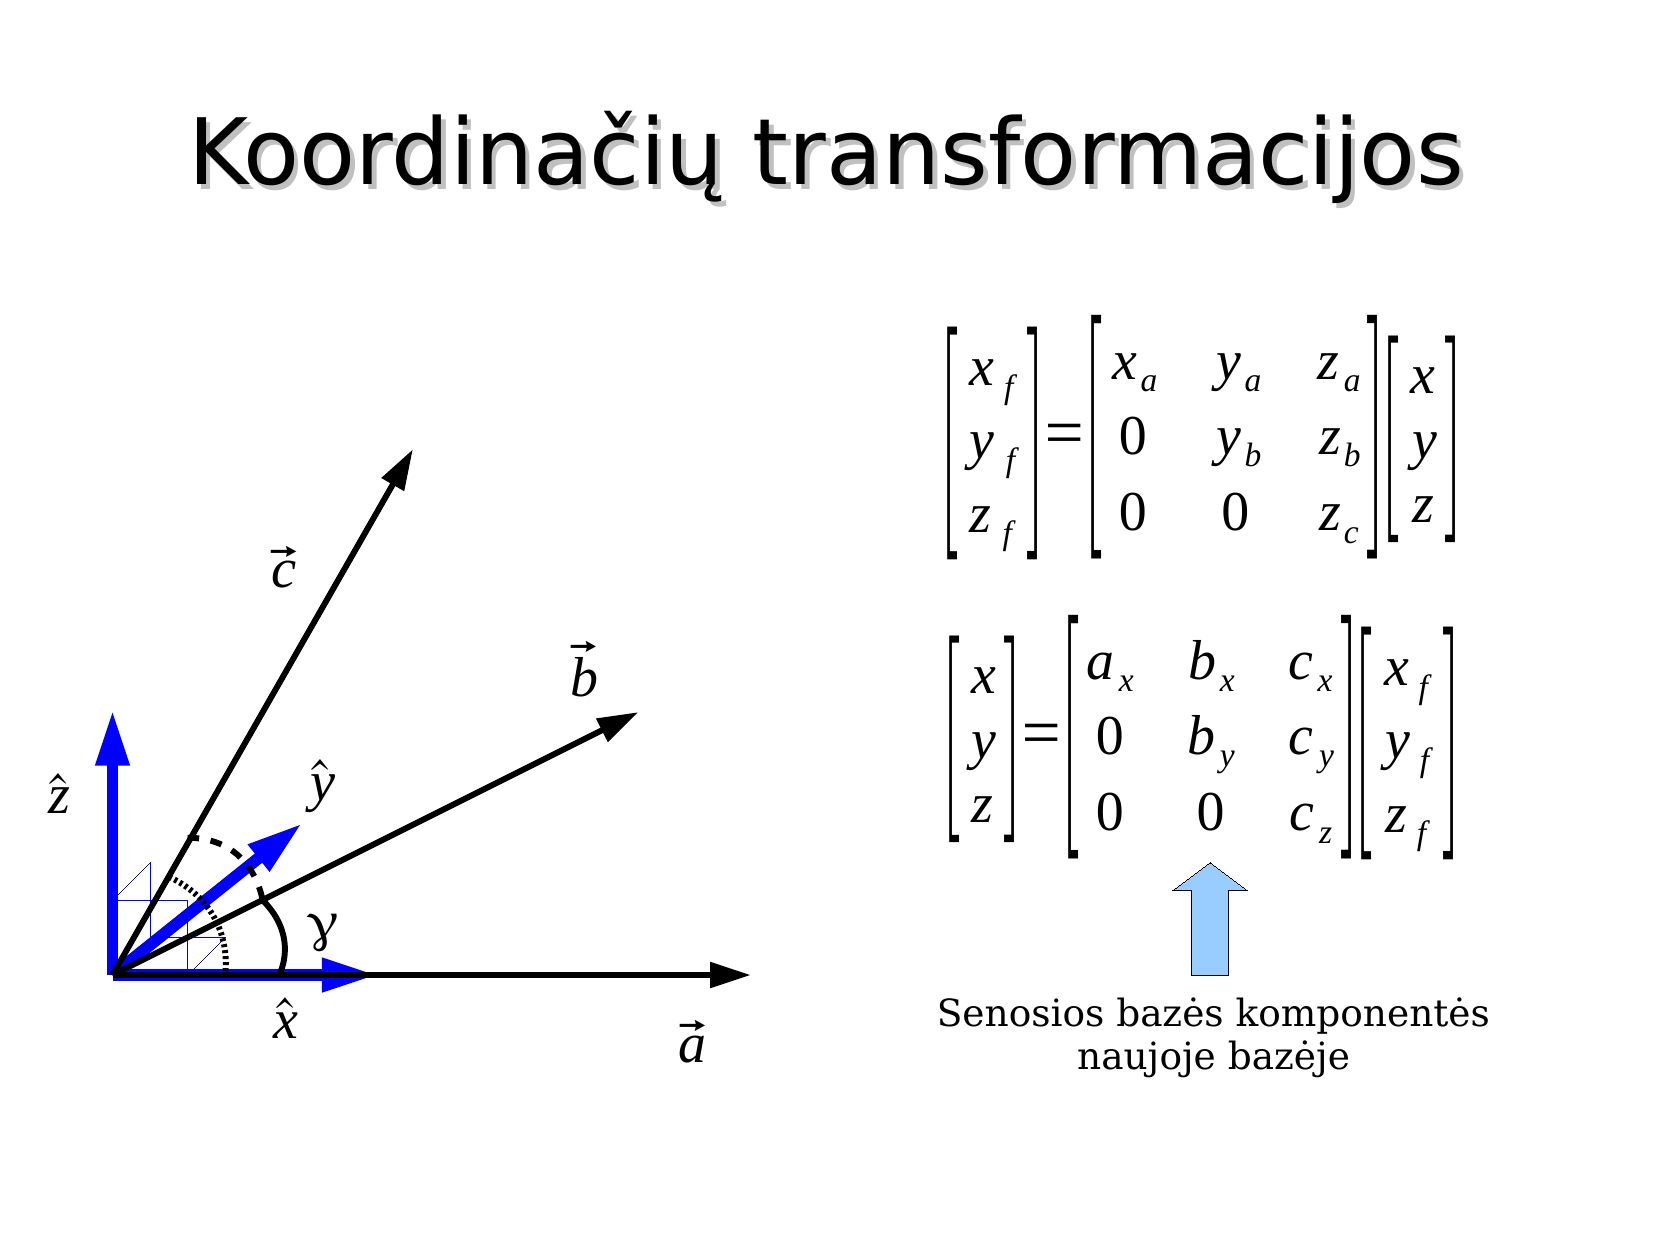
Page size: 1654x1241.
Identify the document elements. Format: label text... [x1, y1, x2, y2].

chart [262, 537, 304, 601]
text_box [1172, 862, 1248, 976]
chart [562, 637, 605, 709]
chart [296, 750, 341, 813]
text_box Senosios bazės komponentės naujoje bazėje [922, 983, 1523, 1086]
title Koordinačių transformacijos [82, 56, 1571, 250]
chart [937, 312, 1465, 563]
chart [37, 763, 76, 826]
chart [671, 1012, 713, 1075]
chart [300, 890, 348, 953]
chart [262, 988, 304, 1051]
chart [939, 612, 1464, 863]
